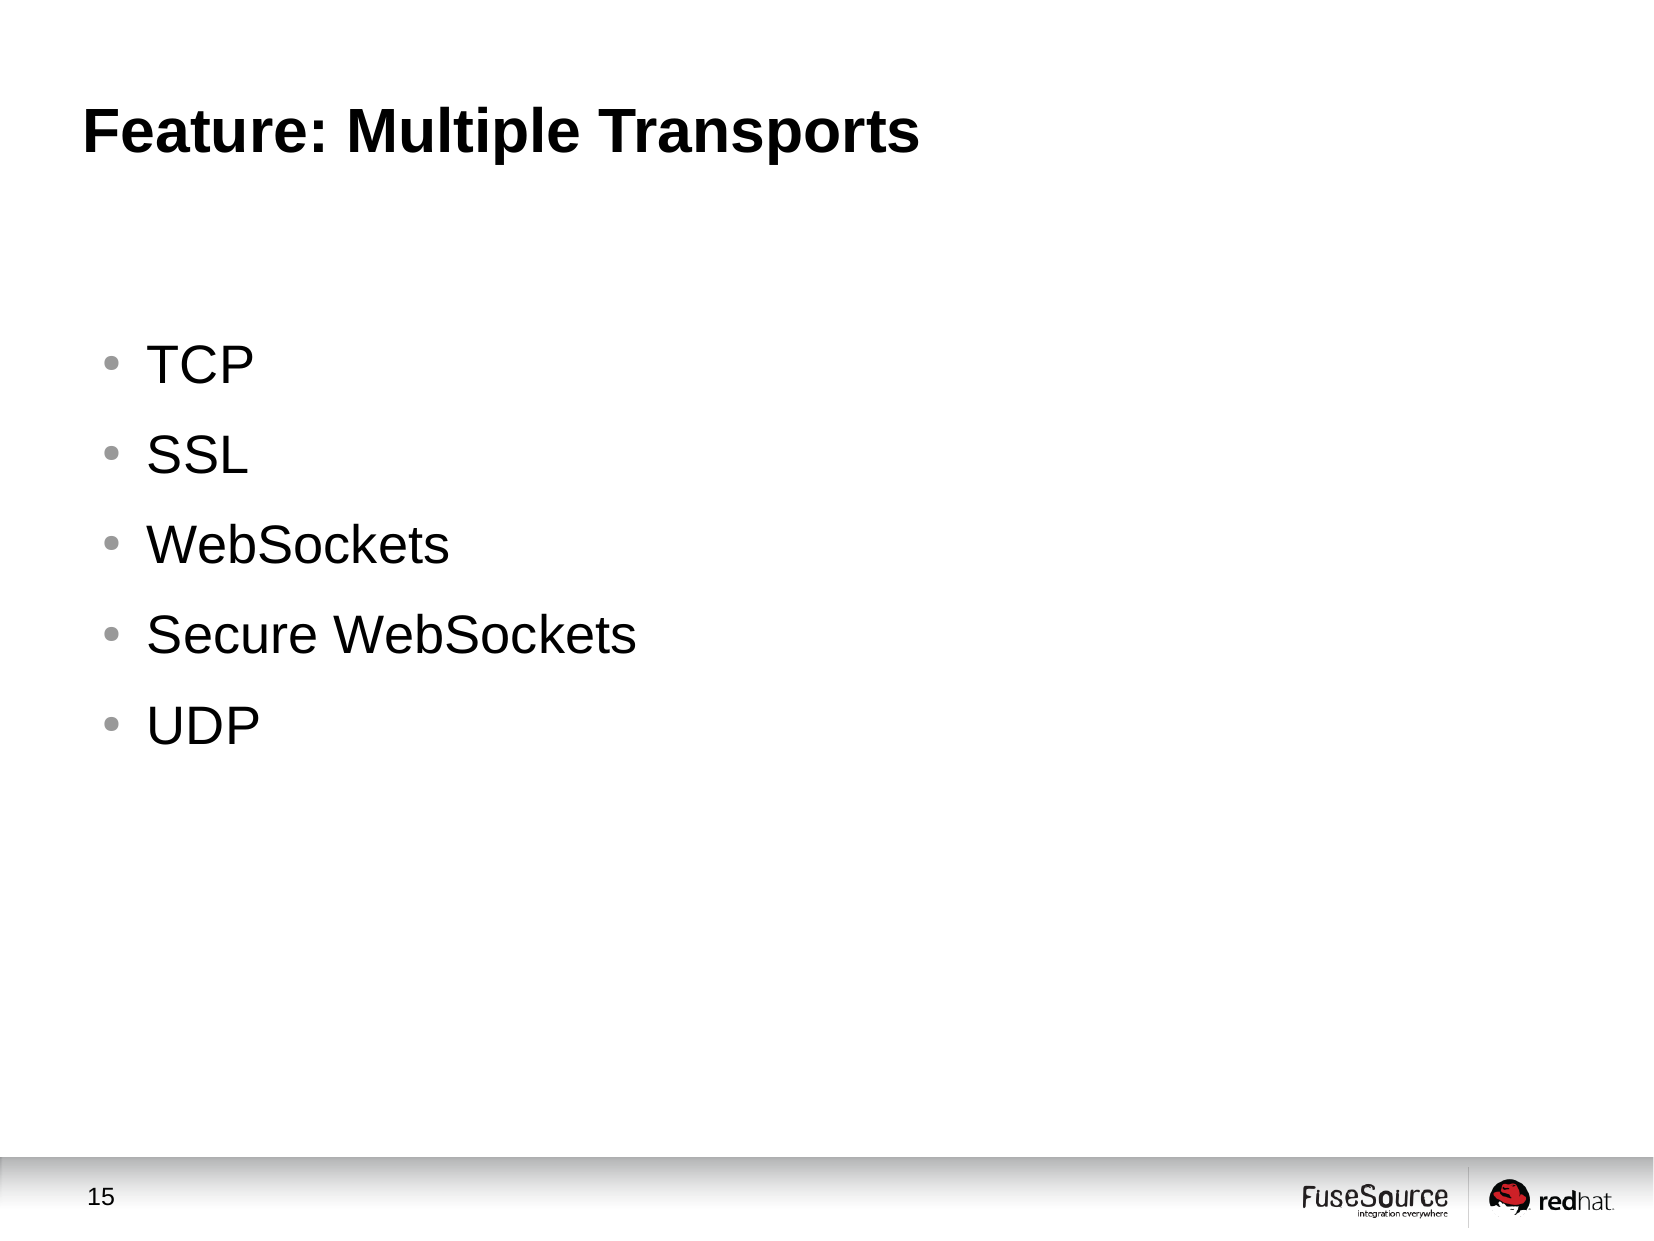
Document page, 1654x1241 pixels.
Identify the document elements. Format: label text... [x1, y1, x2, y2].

title Feature: Multiple Transports [82, 37, 1571, 226]
list TCP SSL WebSockets Secure WebSockets UDP [86, 244, 1576, 1039]
picture [0, 1, 1654, 1241]
